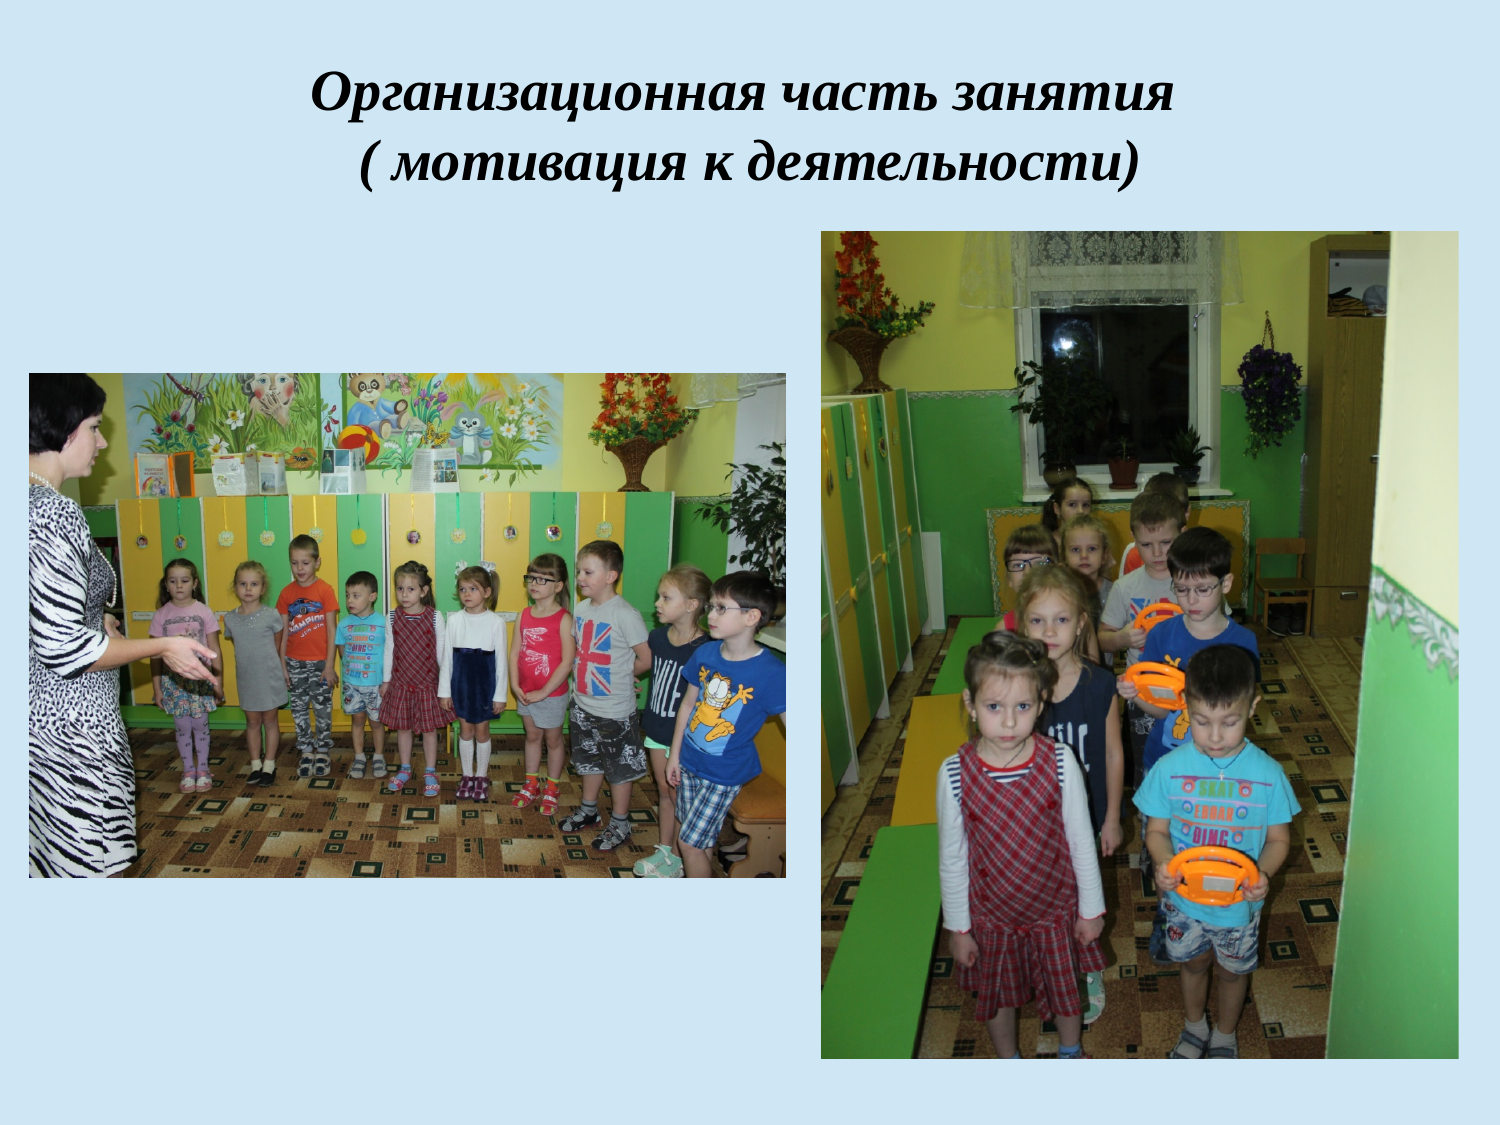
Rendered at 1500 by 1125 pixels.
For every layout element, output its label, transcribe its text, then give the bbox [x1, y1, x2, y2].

picture [29, 373, 786, 878]
picture [820, 231, 1459, 1059]
title Организационная часть занятия ( мотивация к деятельности) [75, 45, 1412, 220]
